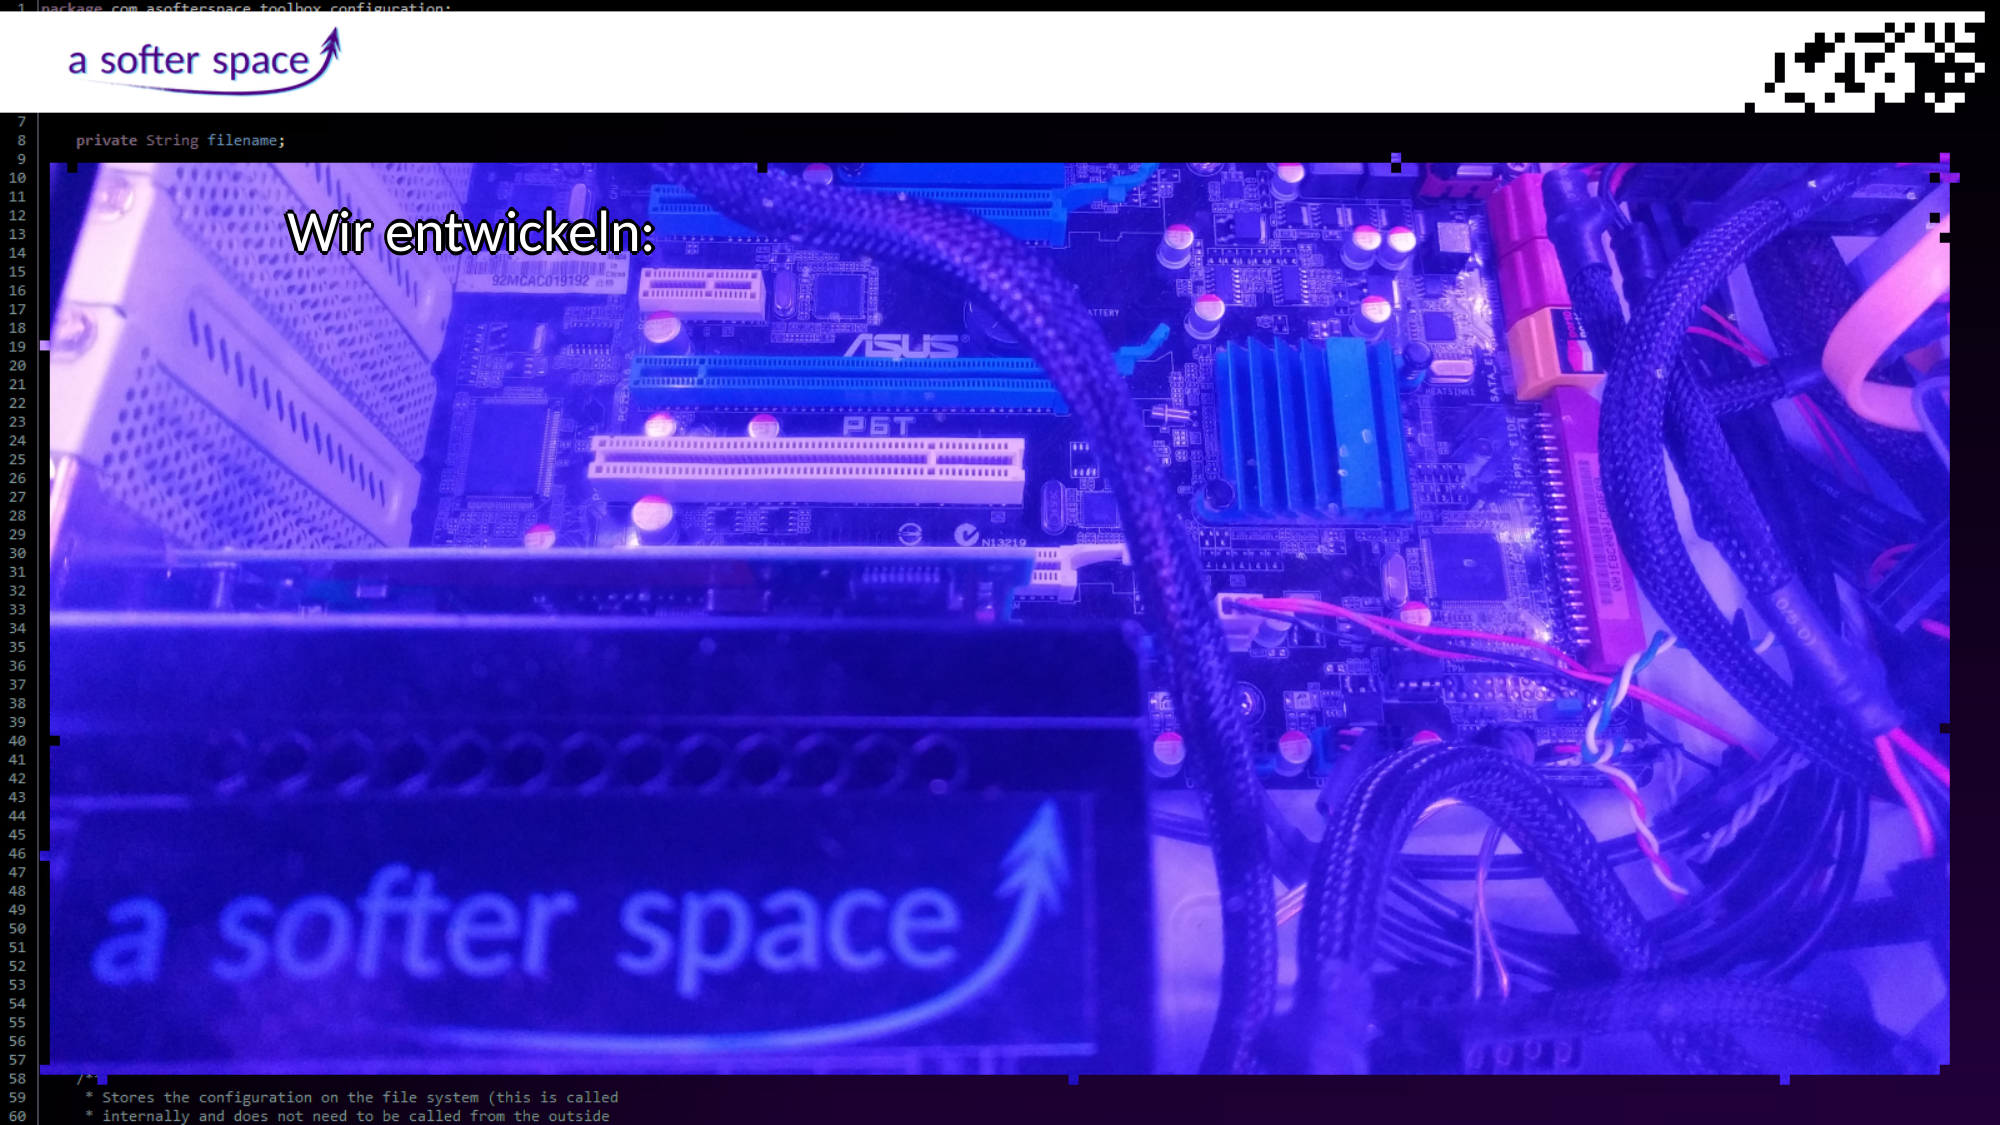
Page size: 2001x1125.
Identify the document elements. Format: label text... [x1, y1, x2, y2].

picture [0, 0, 2000, 1125]
text_box Wir entwickeln: [272, 193, 1832, 1003]
